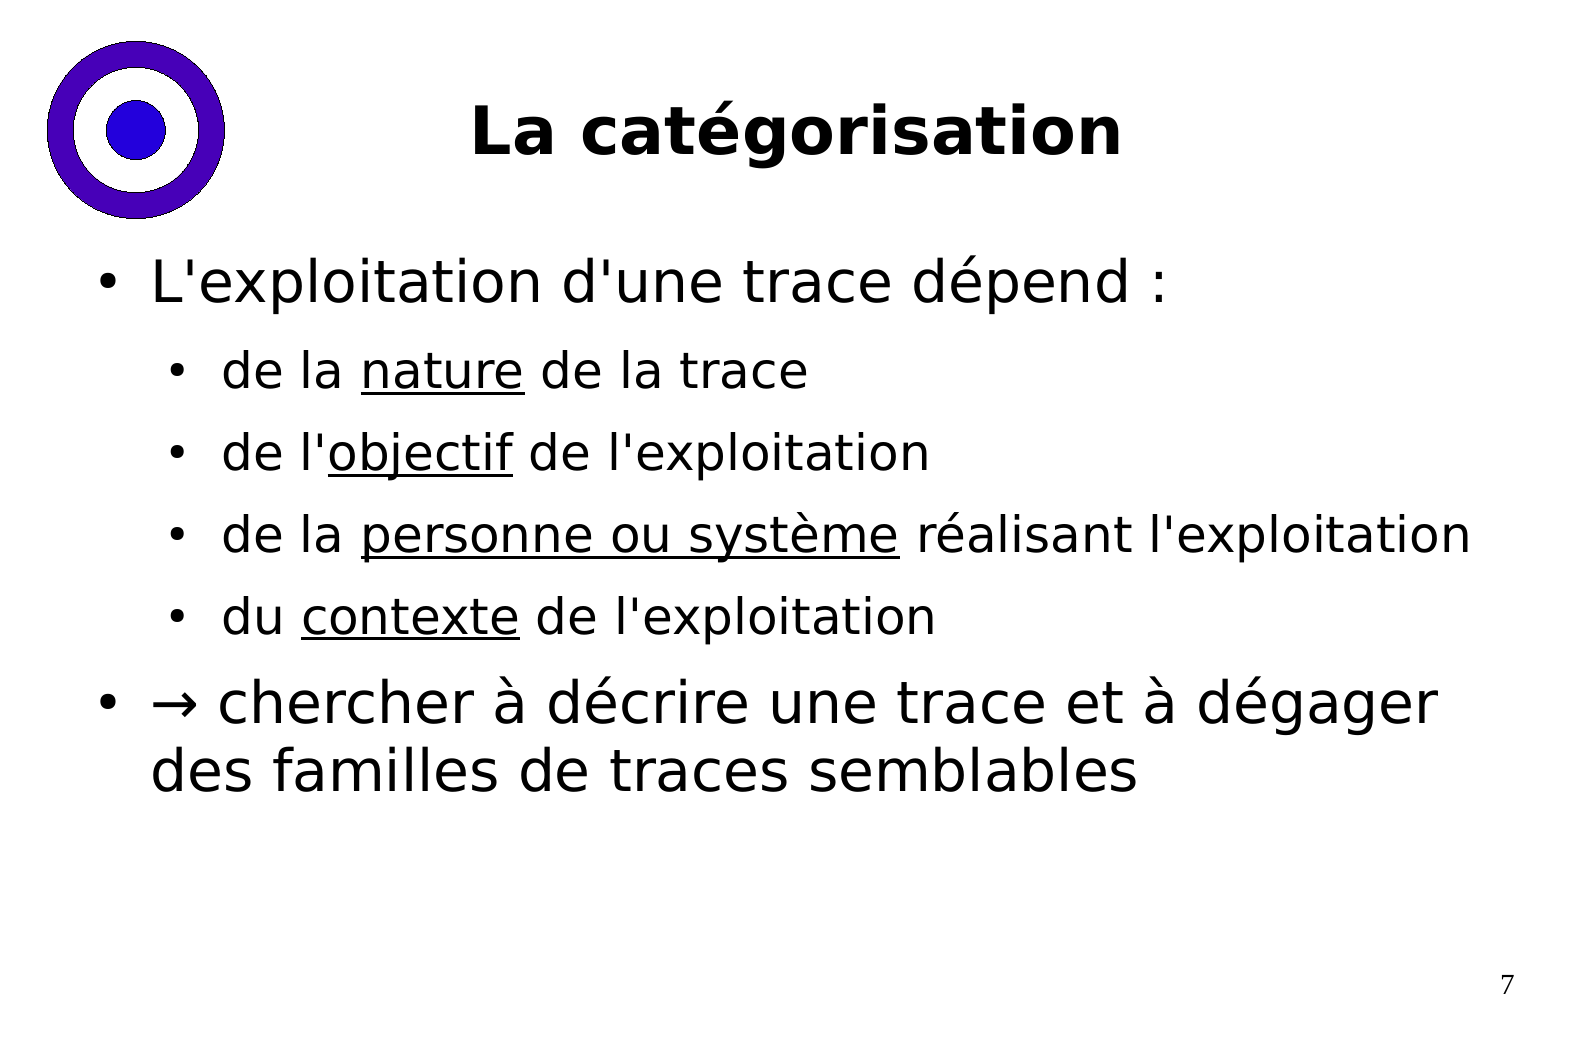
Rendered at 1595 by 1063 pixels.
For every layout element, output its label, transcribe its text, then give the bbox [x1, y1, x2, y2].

text_box [47, 41, 225, 219]
list L'exploitation d'une trace dépend : de la nature de la trace de l'objectif de l'exploitation de la personne ou système réalisant l'exploitation du contexte de l'exploitation → chercher à décrire une trace et à dégager des familles de traces semblables [79, 248, 1515, 951]
title La catégorisation [79, 68, 198, 192]
title La catégorisation [170, 49, 1515, 213]
